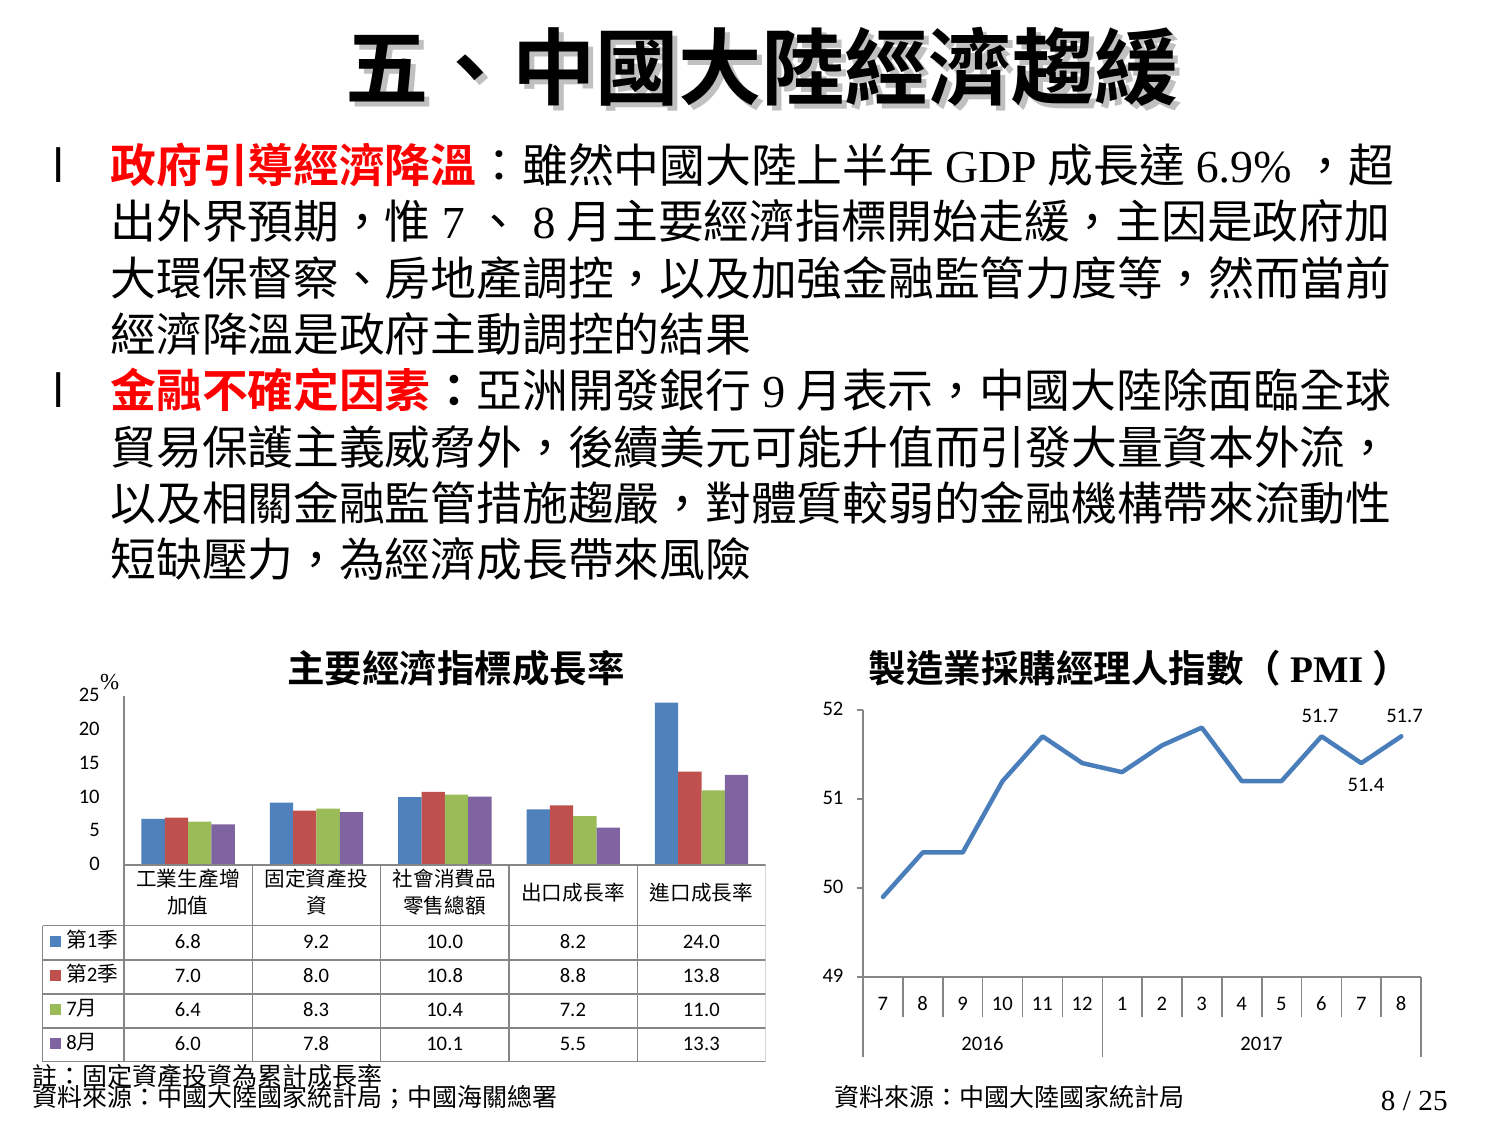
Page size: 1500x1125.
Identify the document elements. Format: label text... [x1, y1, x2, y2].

text_box 政府引導經濟降溫：雖然中國大陸上半年GDP成長達6.9%，超 出外界預期，惟7、8月主要經濟指標開始走緩，主因是政府加 大環保督察、房地產調控，以及加強金融監管力度等，然而當前 經濟降溫是政府主動調控的結果 金融不確定因素：亞洲開發銀行9月表示，中國大陸除面臨全球 貿易保護主義威脅外，後續美元可能升值而引發大量資本外流， 以及相關金融監管措施趨嚴，對體質較弱的金融機構帶來流動性 短缺壓力，為經濟成長帶來風險 [37, 134, 1455, 594]
text_box 製造業採購經理人指數（PMI） [809, 637, 1470, 699]
text_box 五、中國大陸經濟趨緩 [112, 7, 1412, 134]
text_box % [85, 659, 157, 682]
text_box 資料來源：中國大陸國家統計局 [819, 1073, 1435, 1120]
picture [17, 682, 766, 1062]
text_box 註：固定資產投資為累計成長率 資料來源：中國大陸國家統計局；中國海關總署 [17, 1062, 673, 1120]
picture [809, 686, 1444, 1068]
text_box 主要經濟指標成長率 [112, 637, 773, 699]
